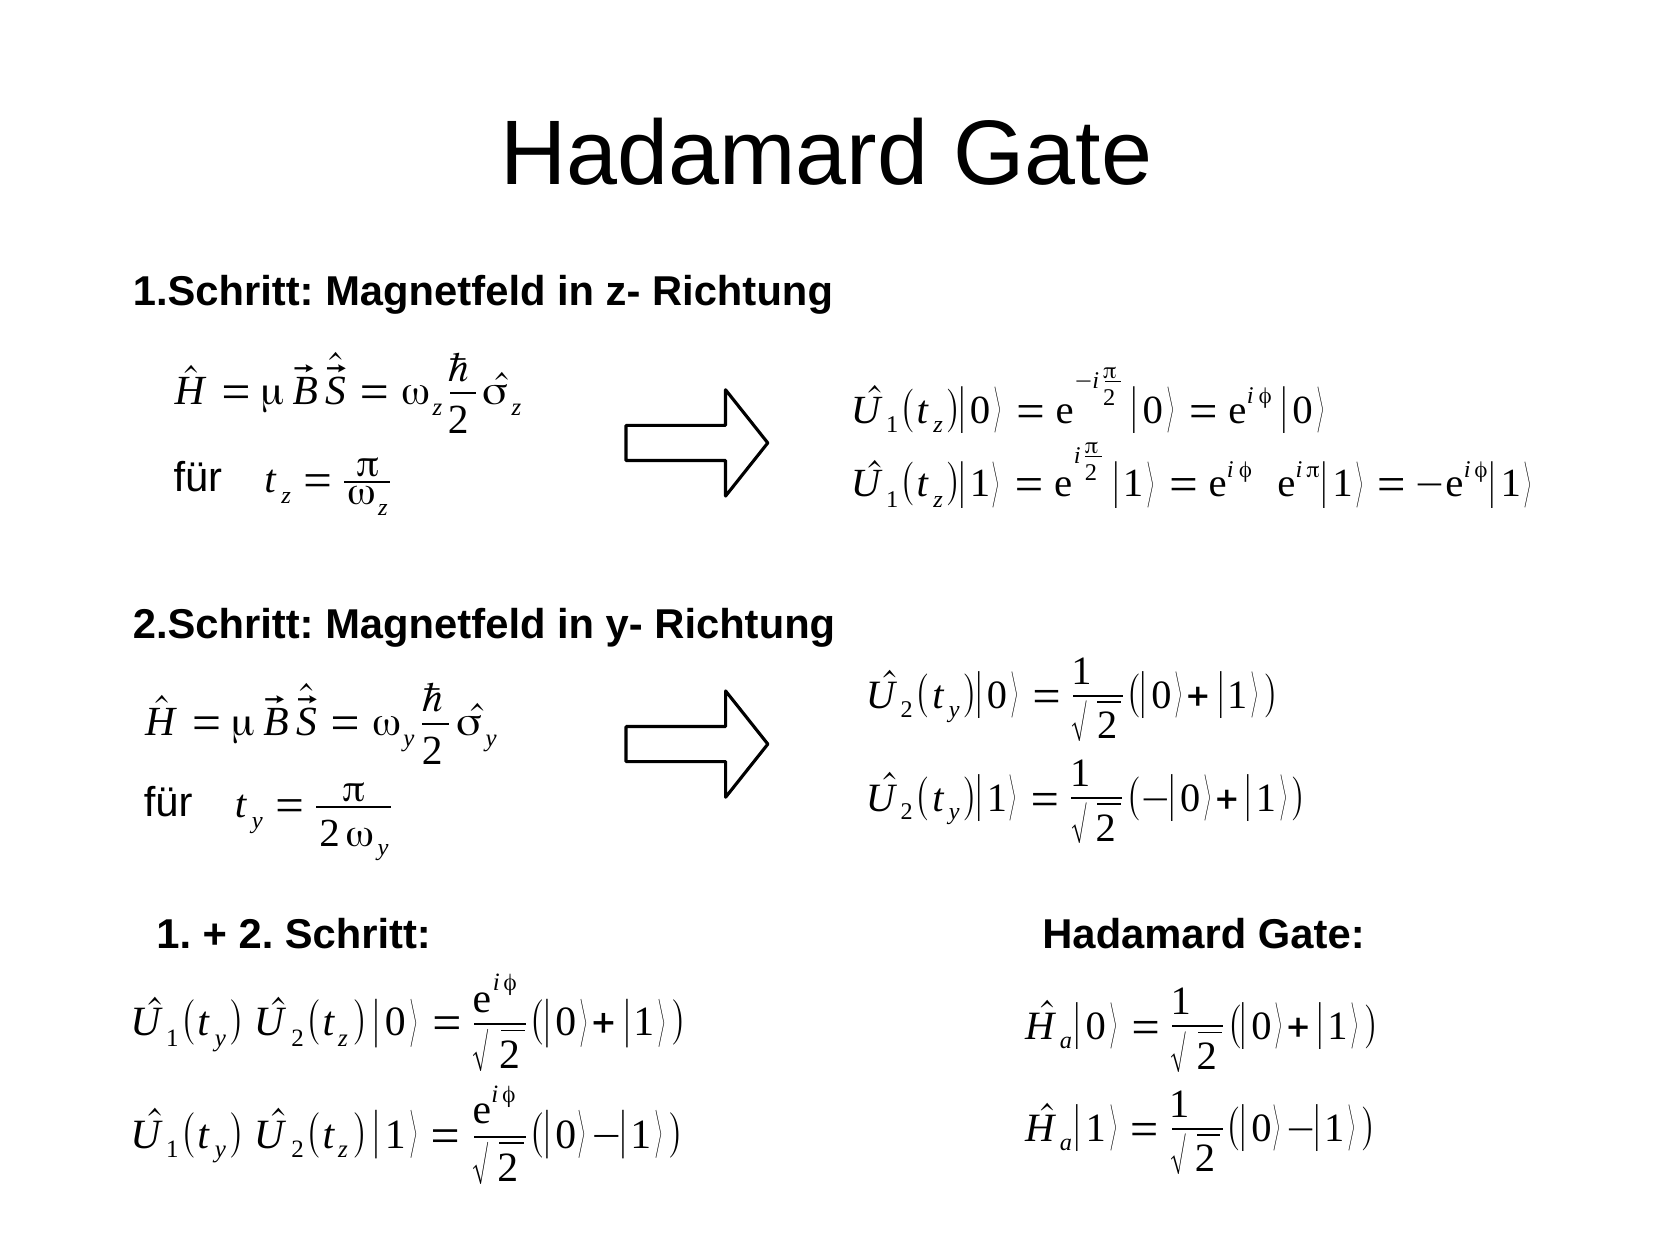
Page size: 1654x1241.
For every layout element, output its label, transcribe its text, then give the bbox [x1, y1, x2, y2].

chart [228, 780, 400, 861]
title Hadamard Gate [82, 49, 1571, 257]
chart [859, 648, 1311, 851]
text_box 2.Schritt: Magnetfeld in y- Richtung [118, 593, 851, 656]
chart [258, 455, 399, 521]
text_box 1. + 2. Schritt: [141, 903, 447, 966]
text_box für [129, 771, 208, 834]
chart [844, 366, 1541, 513]
chart [1015, 978, 1384, 1182]
chart [135, 679, 504, 774]
text_box Hadamard Gate: [1027, 903, 1392, 966]
text_box 1.Schritt: Magnetfeld in z- Richtung [118, 259, 863, 323]
text_box für [158, 446, 238, 509]
chart [124, 968, 691, 1191]
chart [165, 348, 529, 443]
